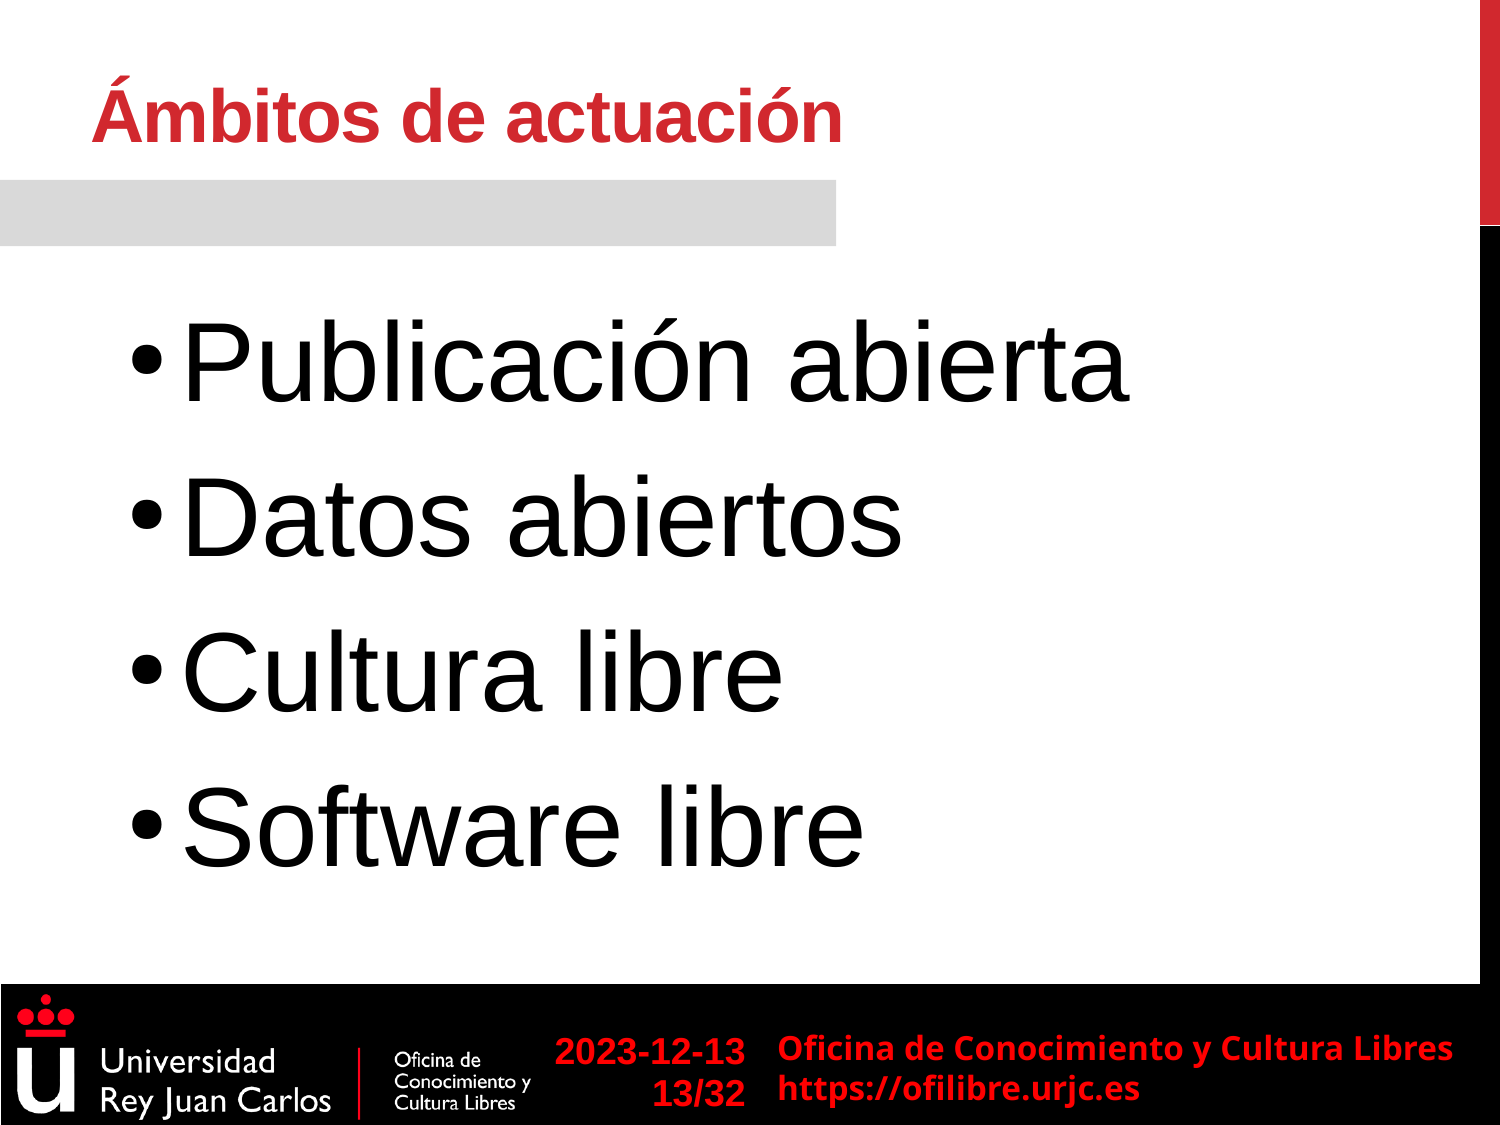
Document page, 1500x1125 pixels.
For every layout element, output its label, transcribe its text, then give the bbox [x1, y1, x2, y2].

text_box Ámbitos de actuación [0, 24, 1326, 172]
picture [17, 994, 531, 1120]
list Publicación abierta Datos abiertos Cultura libre Software libre [94, 292, 1412, 912]
title [75, 15, 1425, 172]
